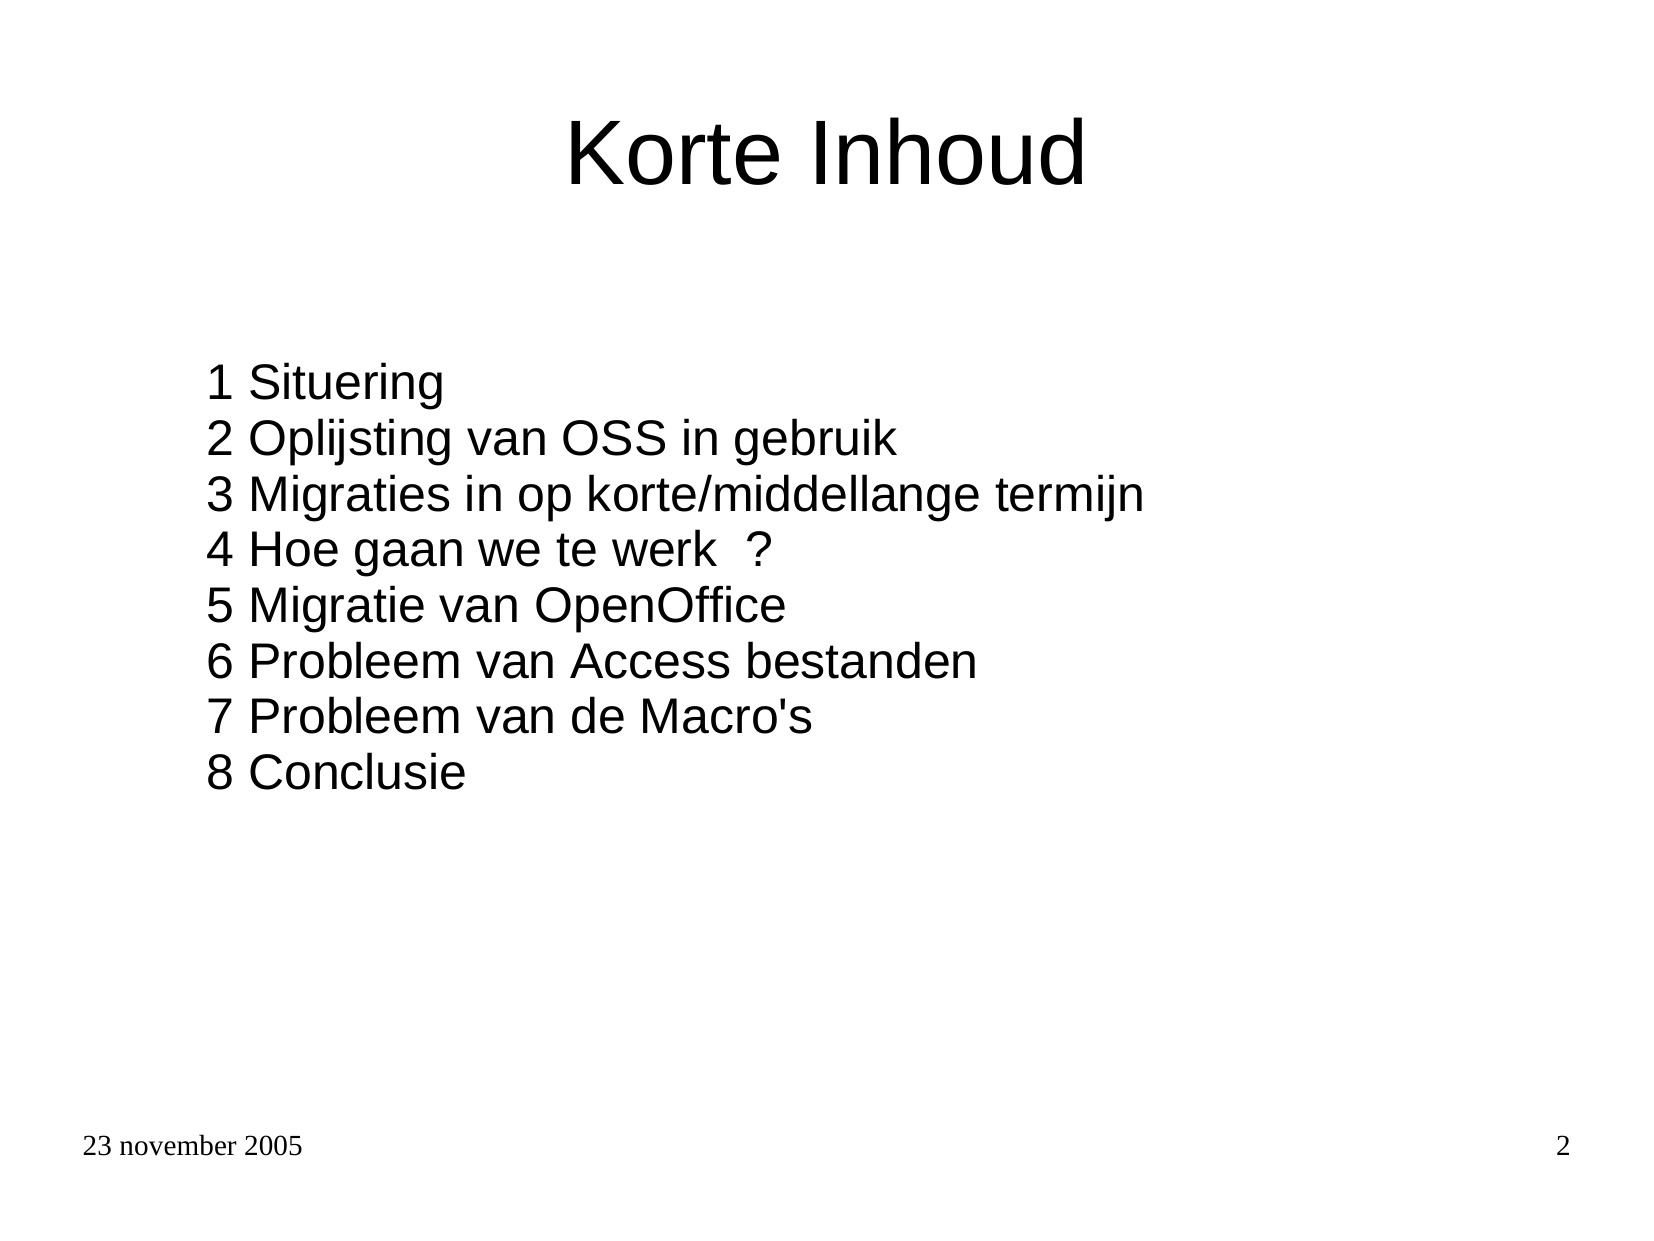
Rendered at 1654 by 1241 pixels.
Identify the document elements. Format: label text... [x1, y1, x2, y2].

text_box 1 Situering 2 Oplijsting van OSS in gebruik 3 Migraties in op korte/middellange termijn 4 Hoe gaan we te werk ? 5 Migratie van OpenOffice 6 Probleem van Access bestanden 7 Probleem van de Macro's 8 Conclusie [206, 354, 1300, 801]
title Korte Inhoud [82, 49, 1571, 257]
